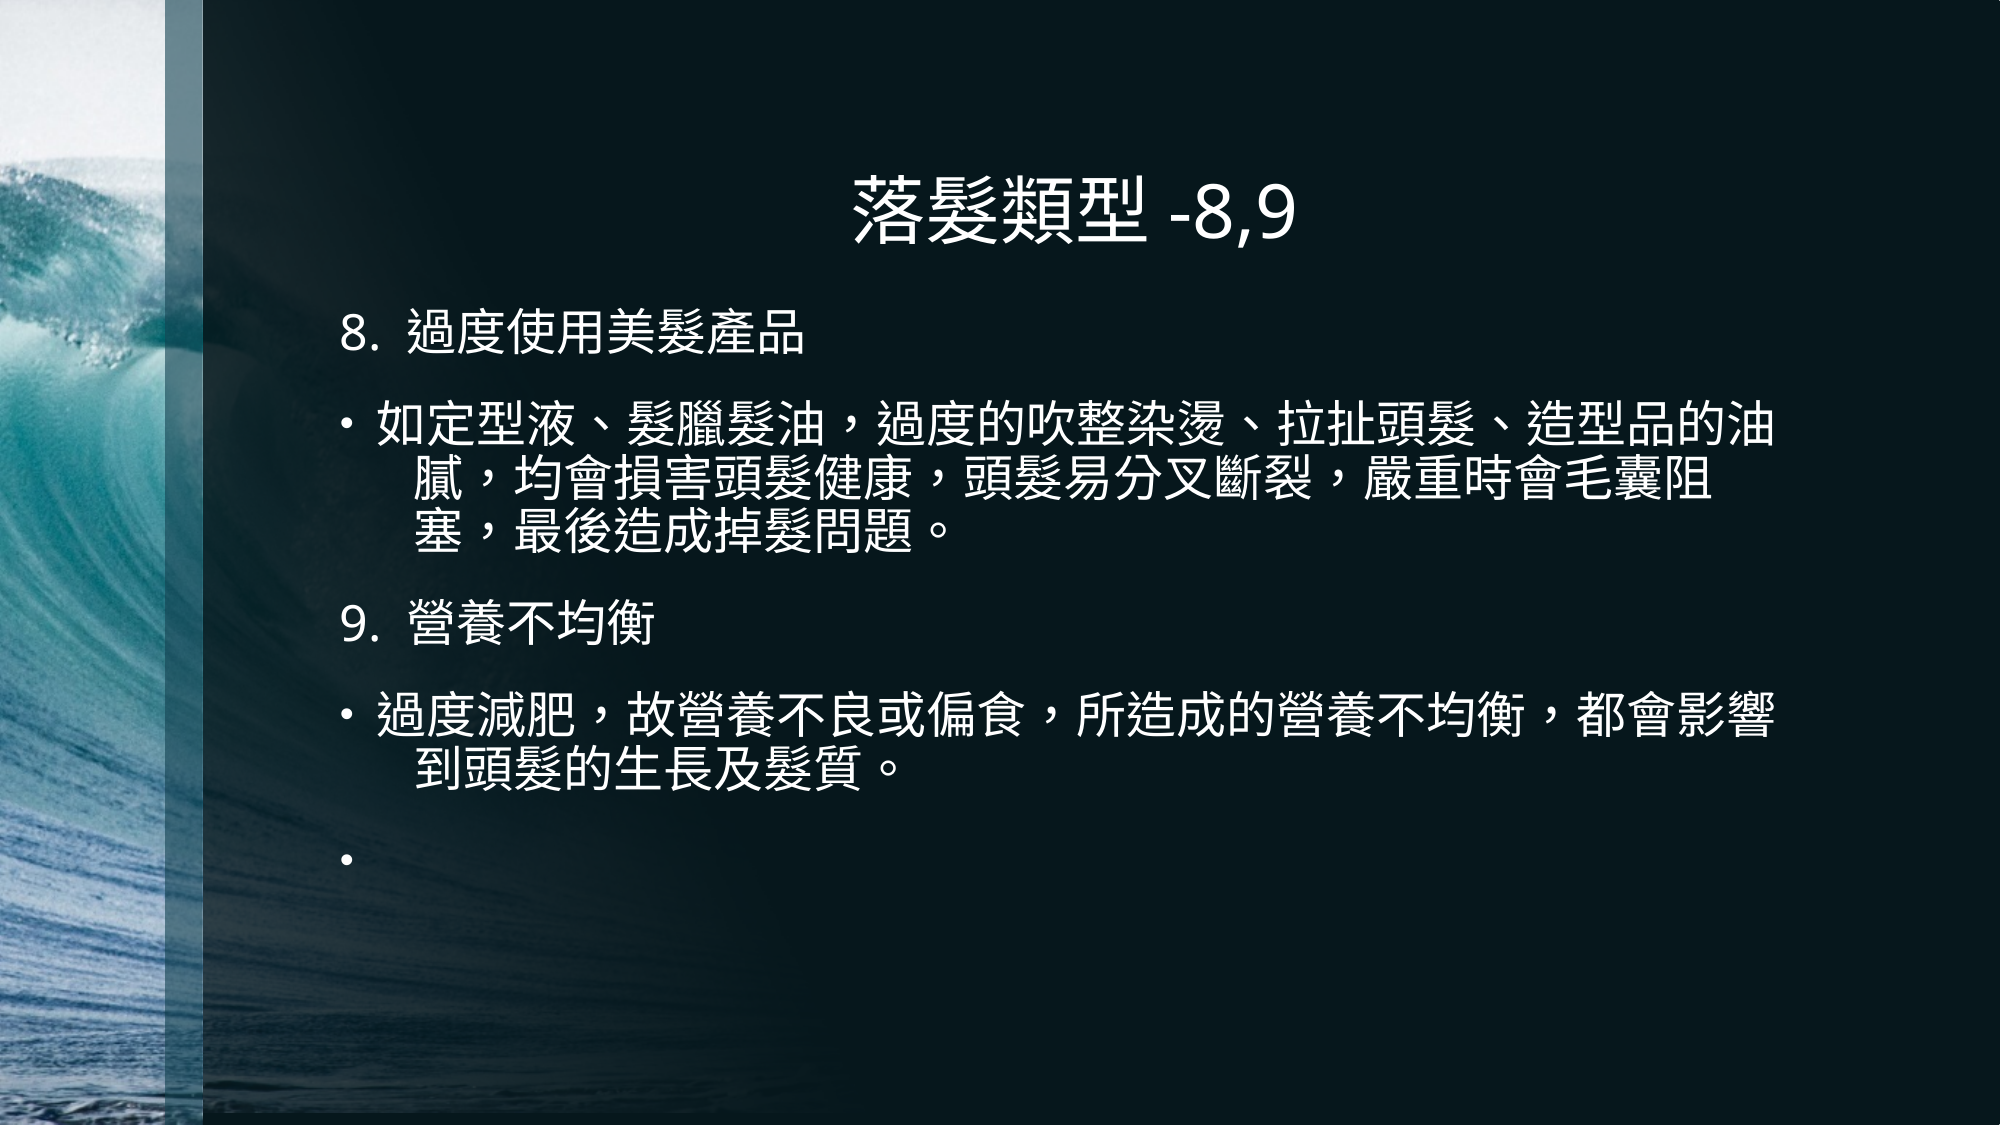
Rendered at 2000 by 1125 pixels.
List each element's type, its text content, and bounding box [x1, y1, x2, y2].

title 落髮類型-8,9 [324, 62, 1825, 263]
list 8. 過度使用美髮產品 如定型液、髮臘髮油，過度的吹整染燙、拉扯頭髮、造型品的油膩，均會損害頭髮健康，頭髮易分叉斷裂，嚴重時會毛囊阻塞，最後造成掉髮問題。 9. 營養不均衡 過度減肥，故營養不良或偏食，所造成的營養不均衡，都會影響到頭髮的生長及髮質。 [324, 299, 1825, 1026]
